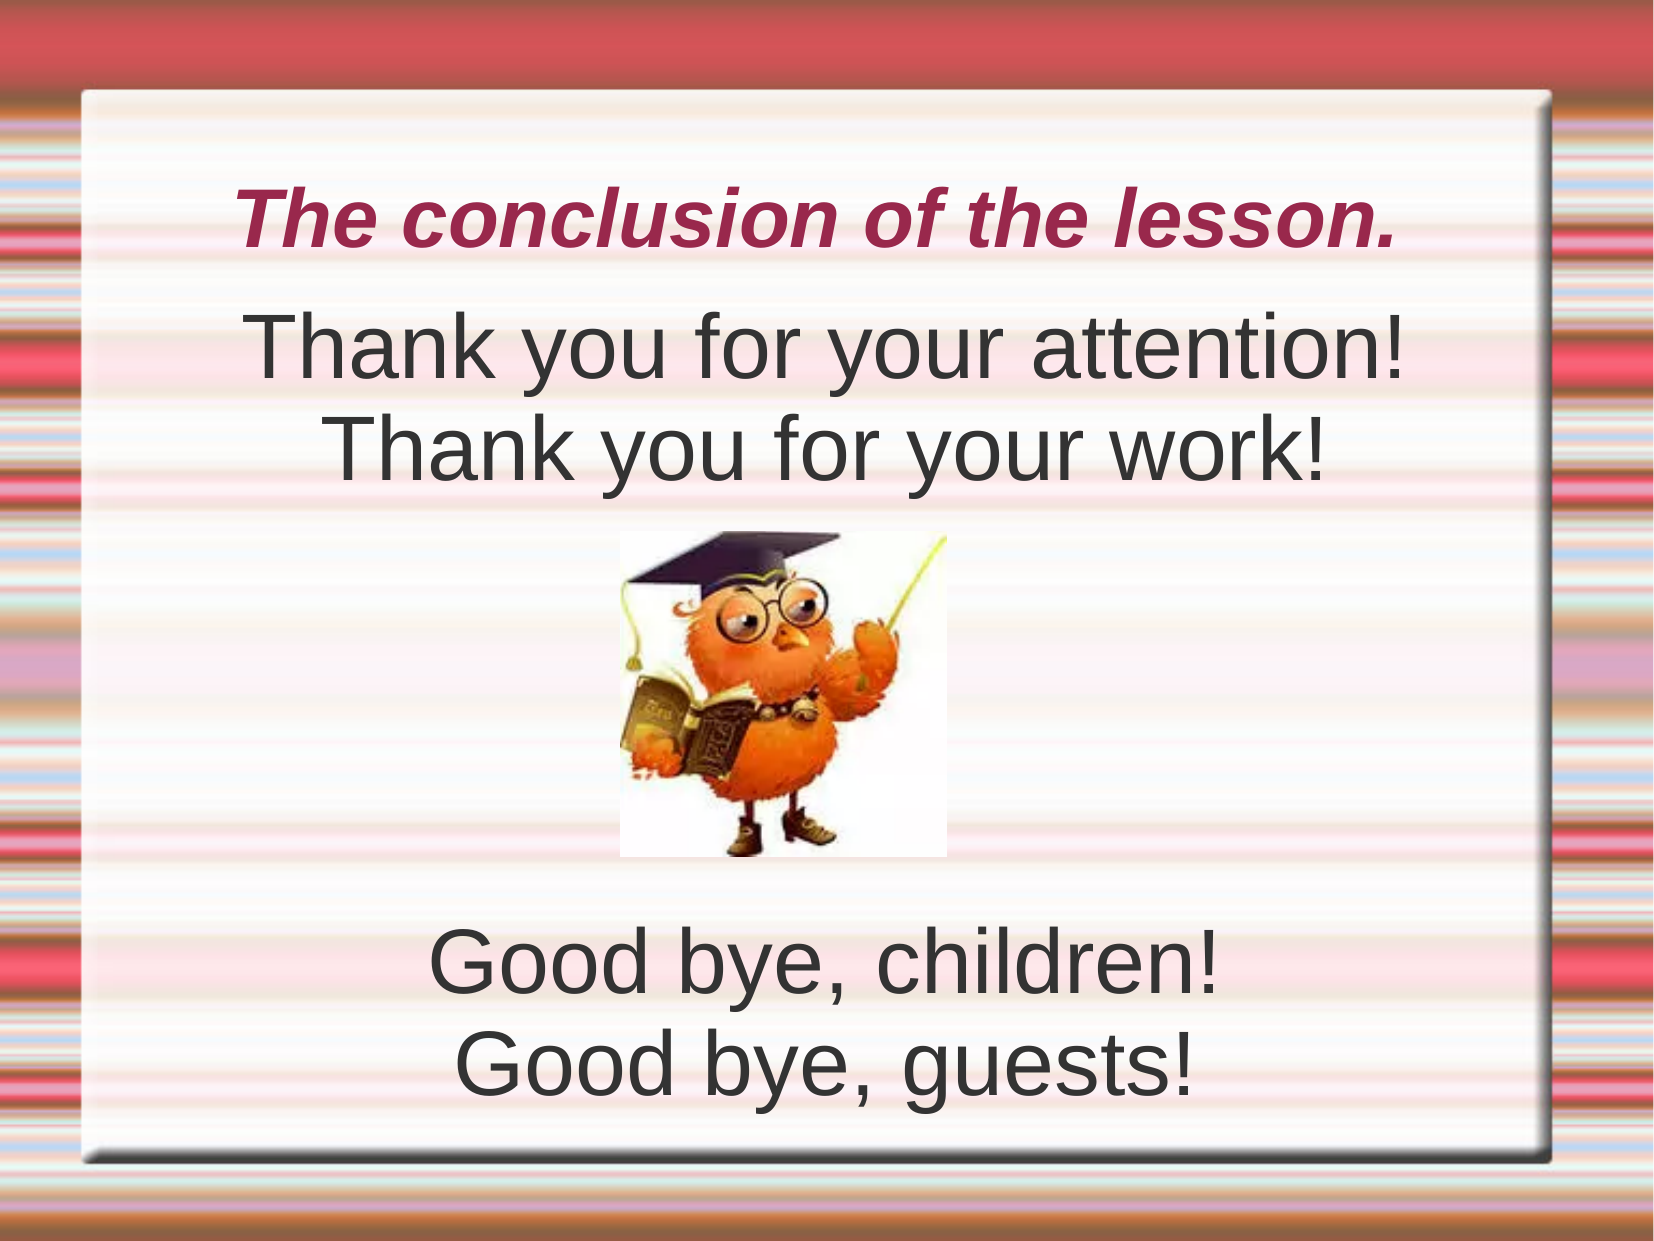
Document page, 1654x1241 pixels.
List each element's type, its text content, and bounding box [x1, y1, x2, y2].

title The conclusion of the lesson. [121, 114, 1534, 322]
picture [0, 0, 1654, 1241]
list Thank you for your attention! Thank you for your work! Good bye, children! Good bye, guests! [134, 295, 1516, 1133]
